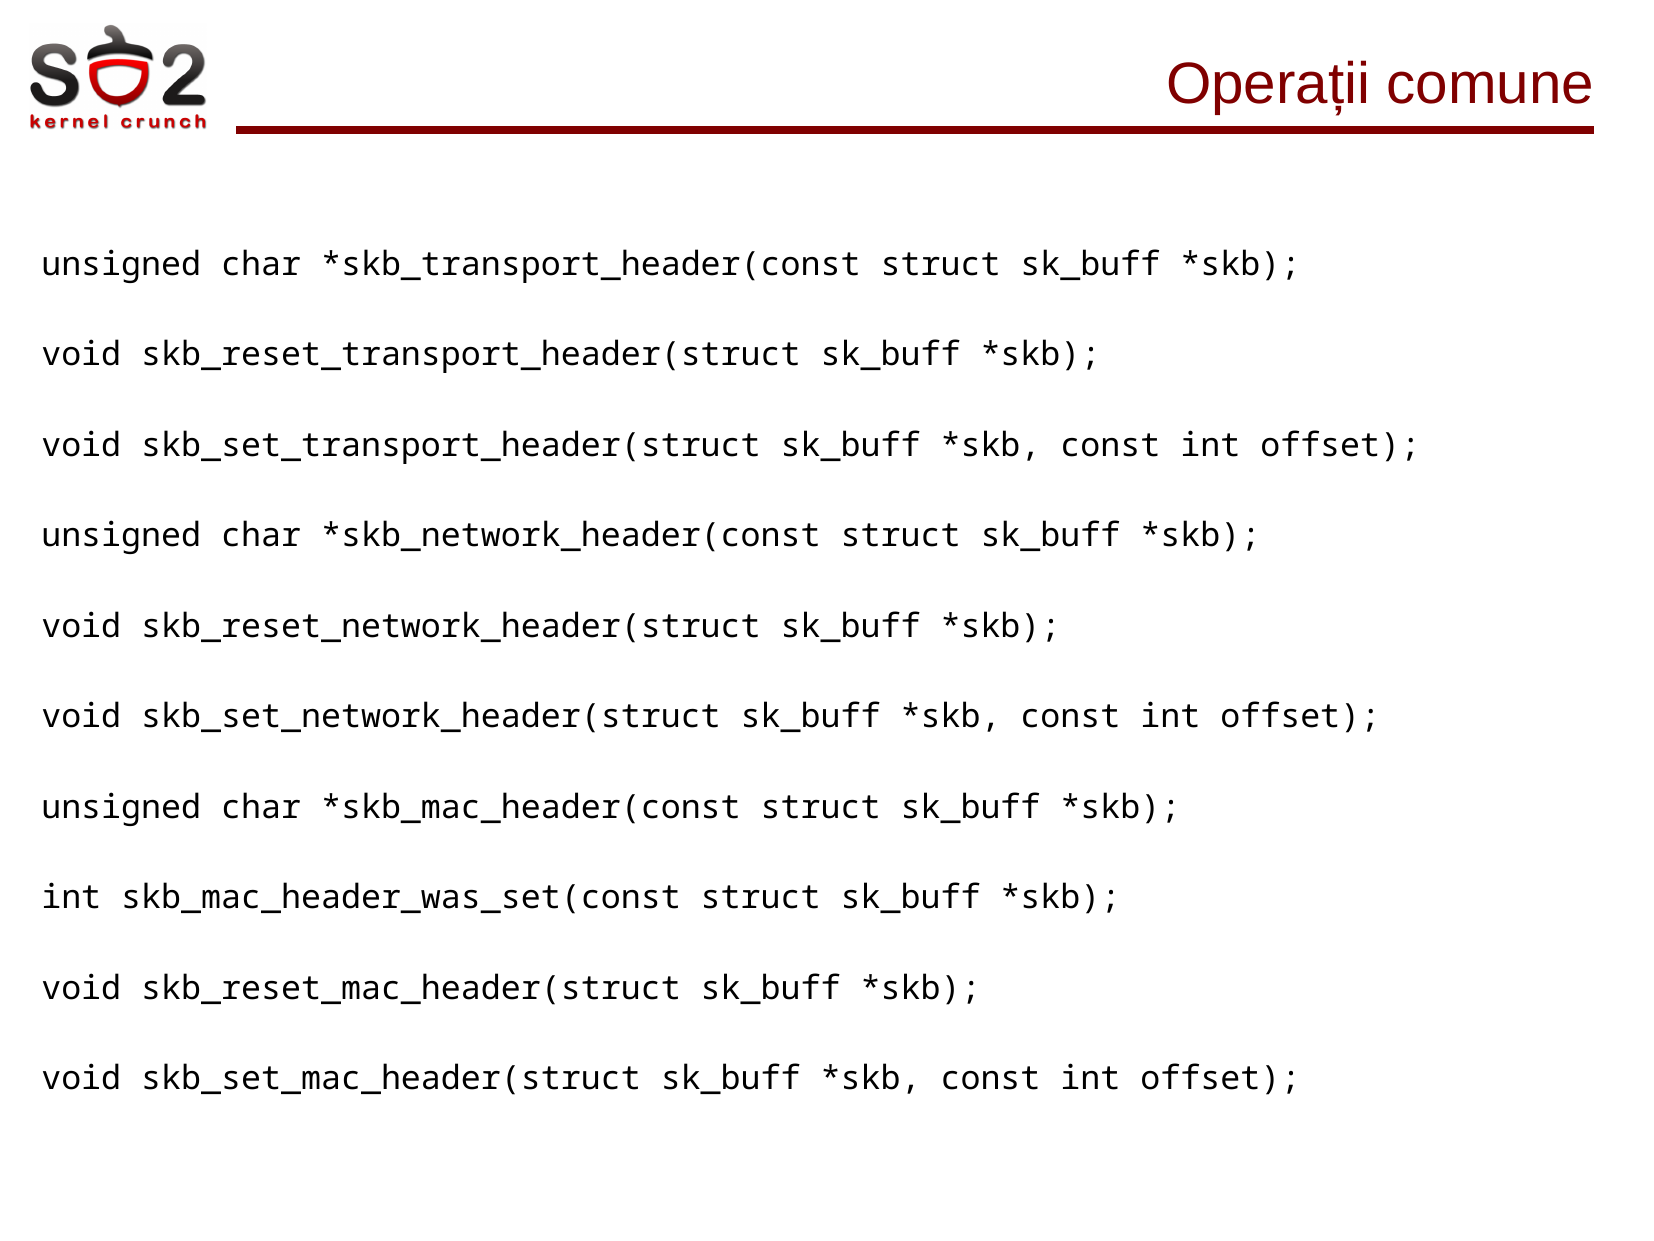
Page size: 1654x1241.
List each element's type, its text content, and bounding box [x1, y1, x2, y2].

list unsigned char *skb_transport_header(const struct sk_buff *skb); void skb_reset_transport_header(struct sk_buff *skb); void skb_set_transport_header(struct sk_buff *skb, const int offset); unsigned char *skb_network_header(const struct sk_buff *skb); void skb_reset_network_header(struct sk_buff *skb); void skb_set_network_header(struct sk_buff *skb, const int offset); unsigned char *skb_mac_header(const struct sk_buff *skb); int skb_mac_header_was_set(const struct sk_buff *skb); void skb_reset_mac_header(struct sk_buff *skb); void skb_set_mac_header(struct sk_buff *skb, const int offset); [41, 265, 1613, 1120]
list [63, 228, 1635, 477]
picture [29, 23, 207, 130]
title Operații comune [236, 49, 1595, 119]
